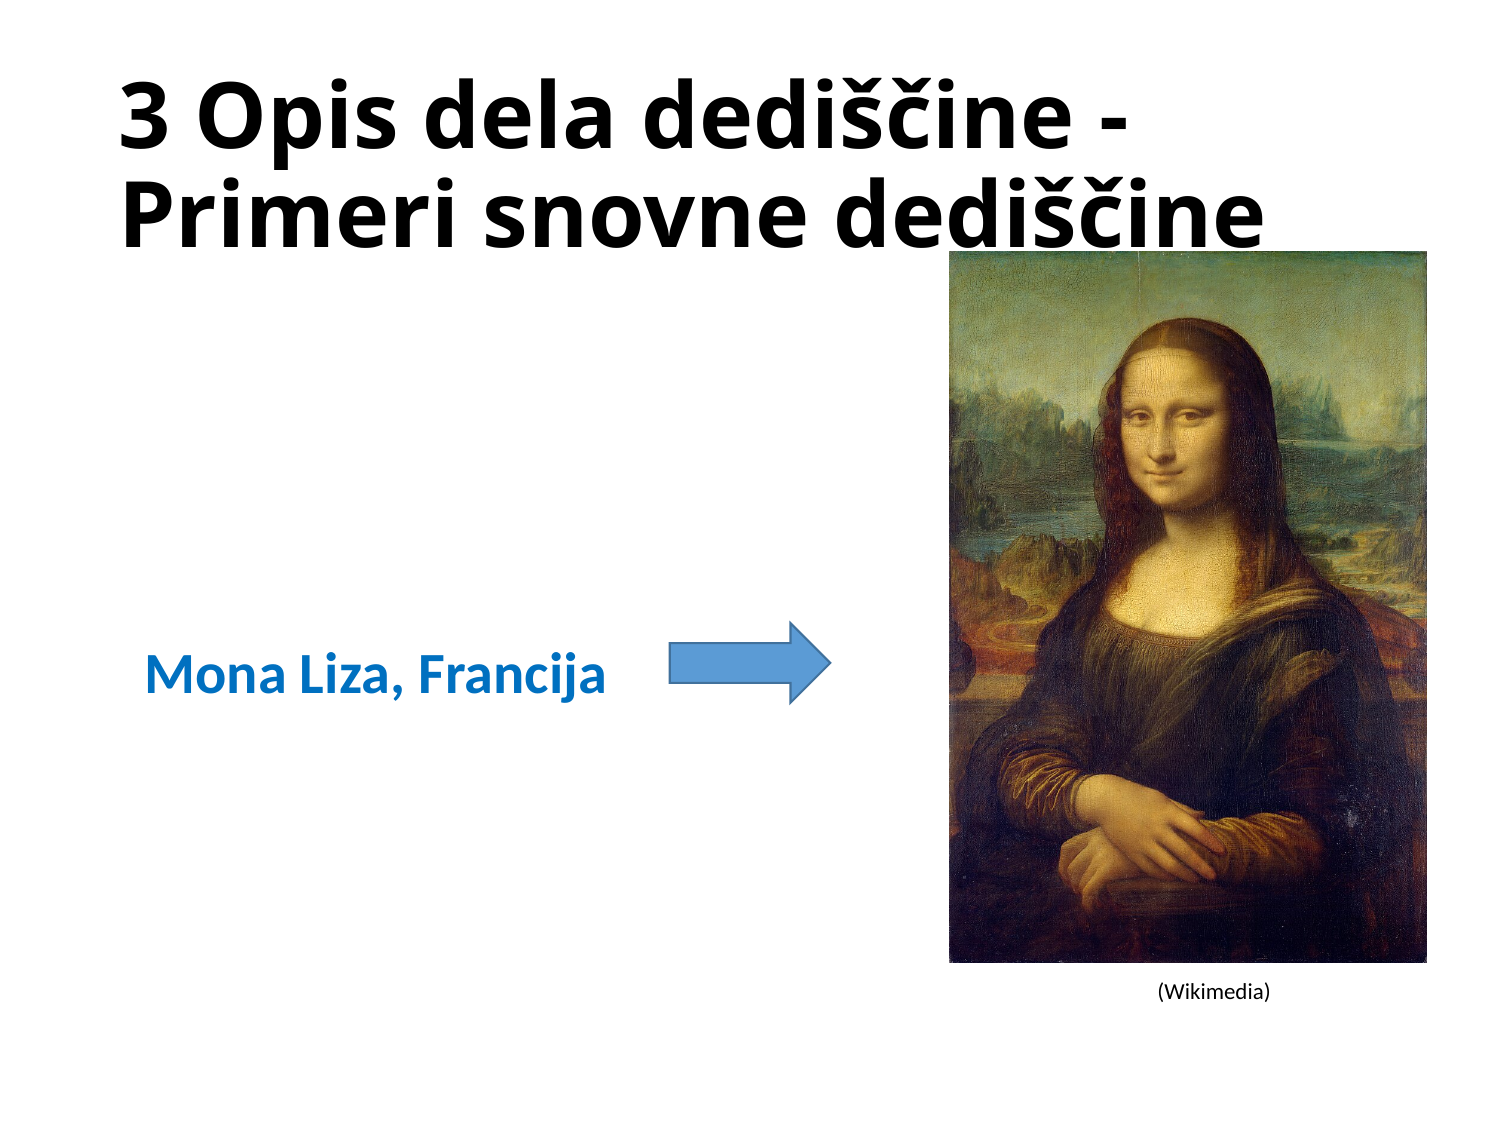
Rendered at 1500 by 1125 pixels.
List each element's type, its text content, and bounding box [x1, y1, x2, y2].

picture [949, 251, 1427, 963]
title 3 Opis dela dediščine - Primeri snovne dediščine [103, 59, 1397, 278]
list Mona Liza, Francija (Wikimedia) [103, 320, 1397, 1035]
text_box [669, 623, 831, 703]
